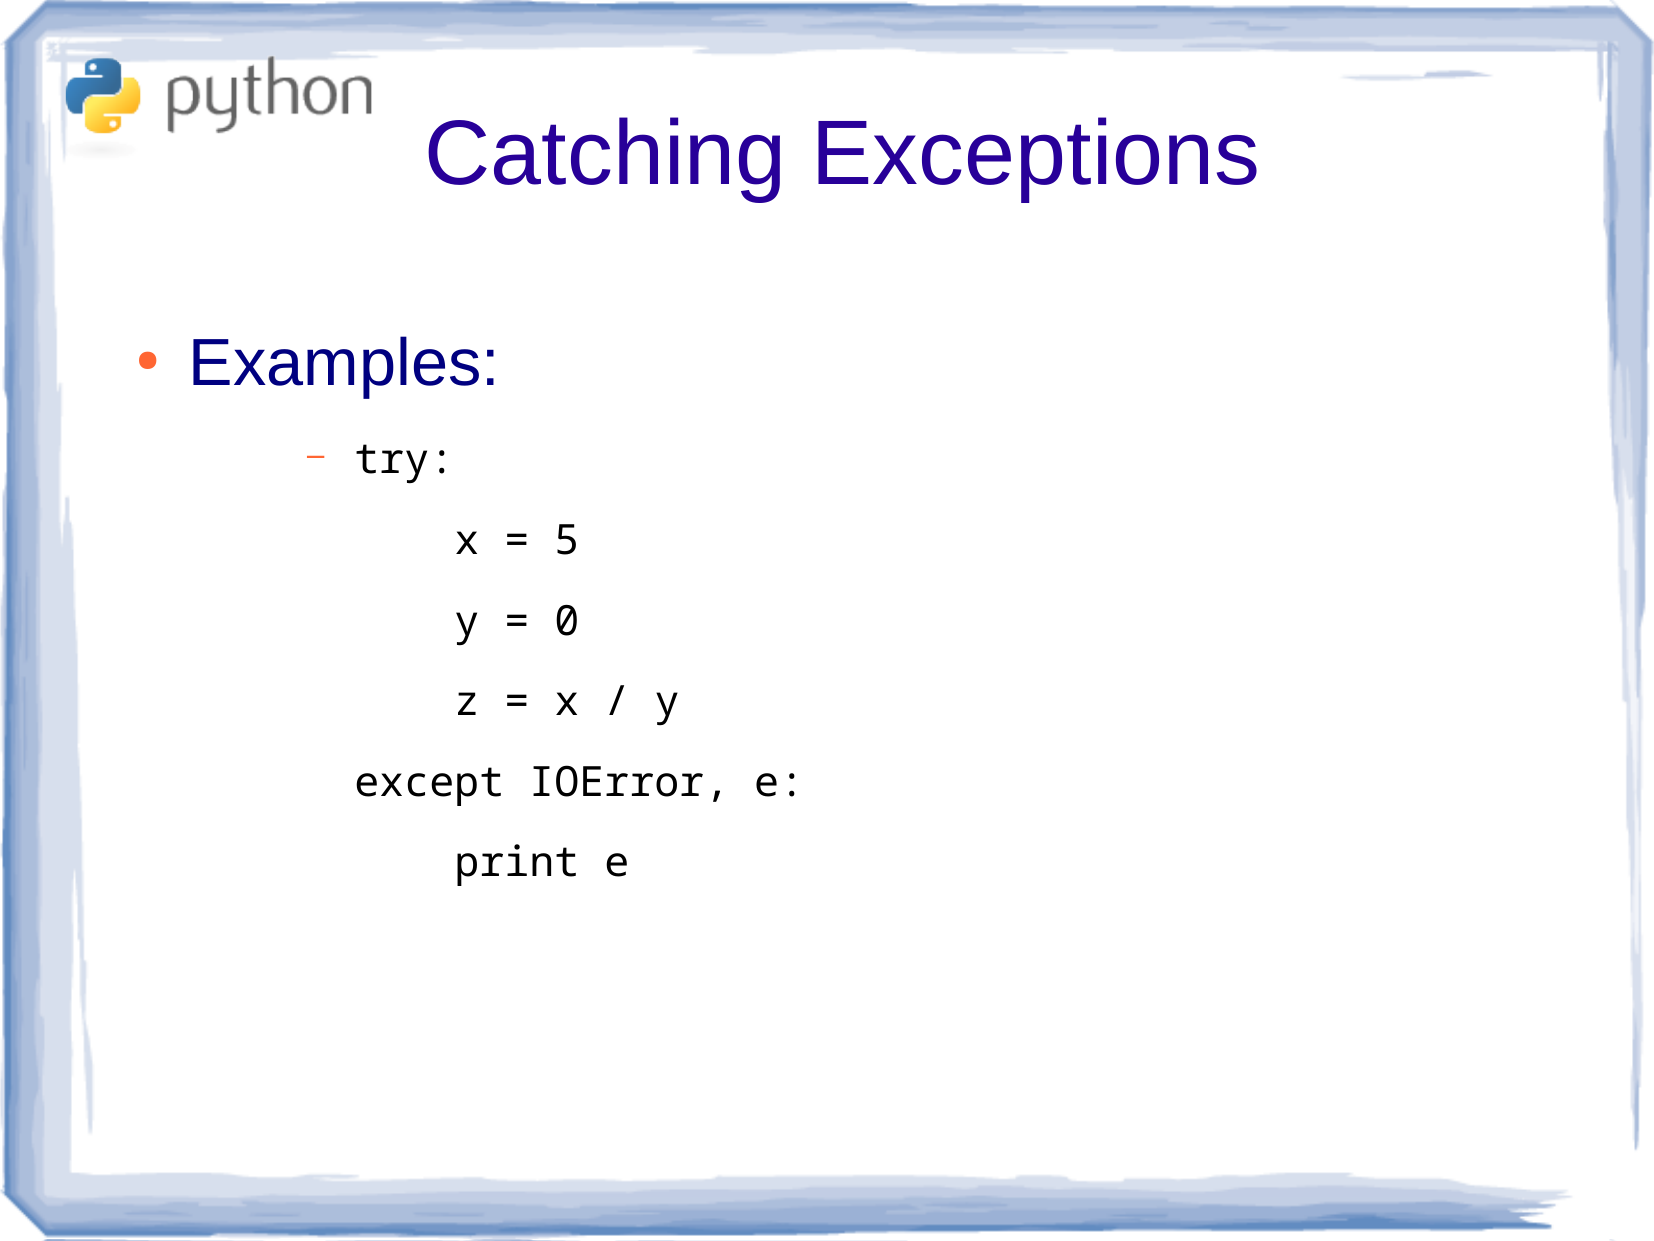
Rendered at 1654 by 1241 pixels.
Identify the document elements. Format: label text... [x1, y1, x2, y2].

list Examples: try: x = 5 y = 0 z = x / y except IOError, e: print e [118, 324, 1571, 990]
title Catching Exceptions [82, 49, 1571, 257]
picture [0, 0, 1654, 1241]
